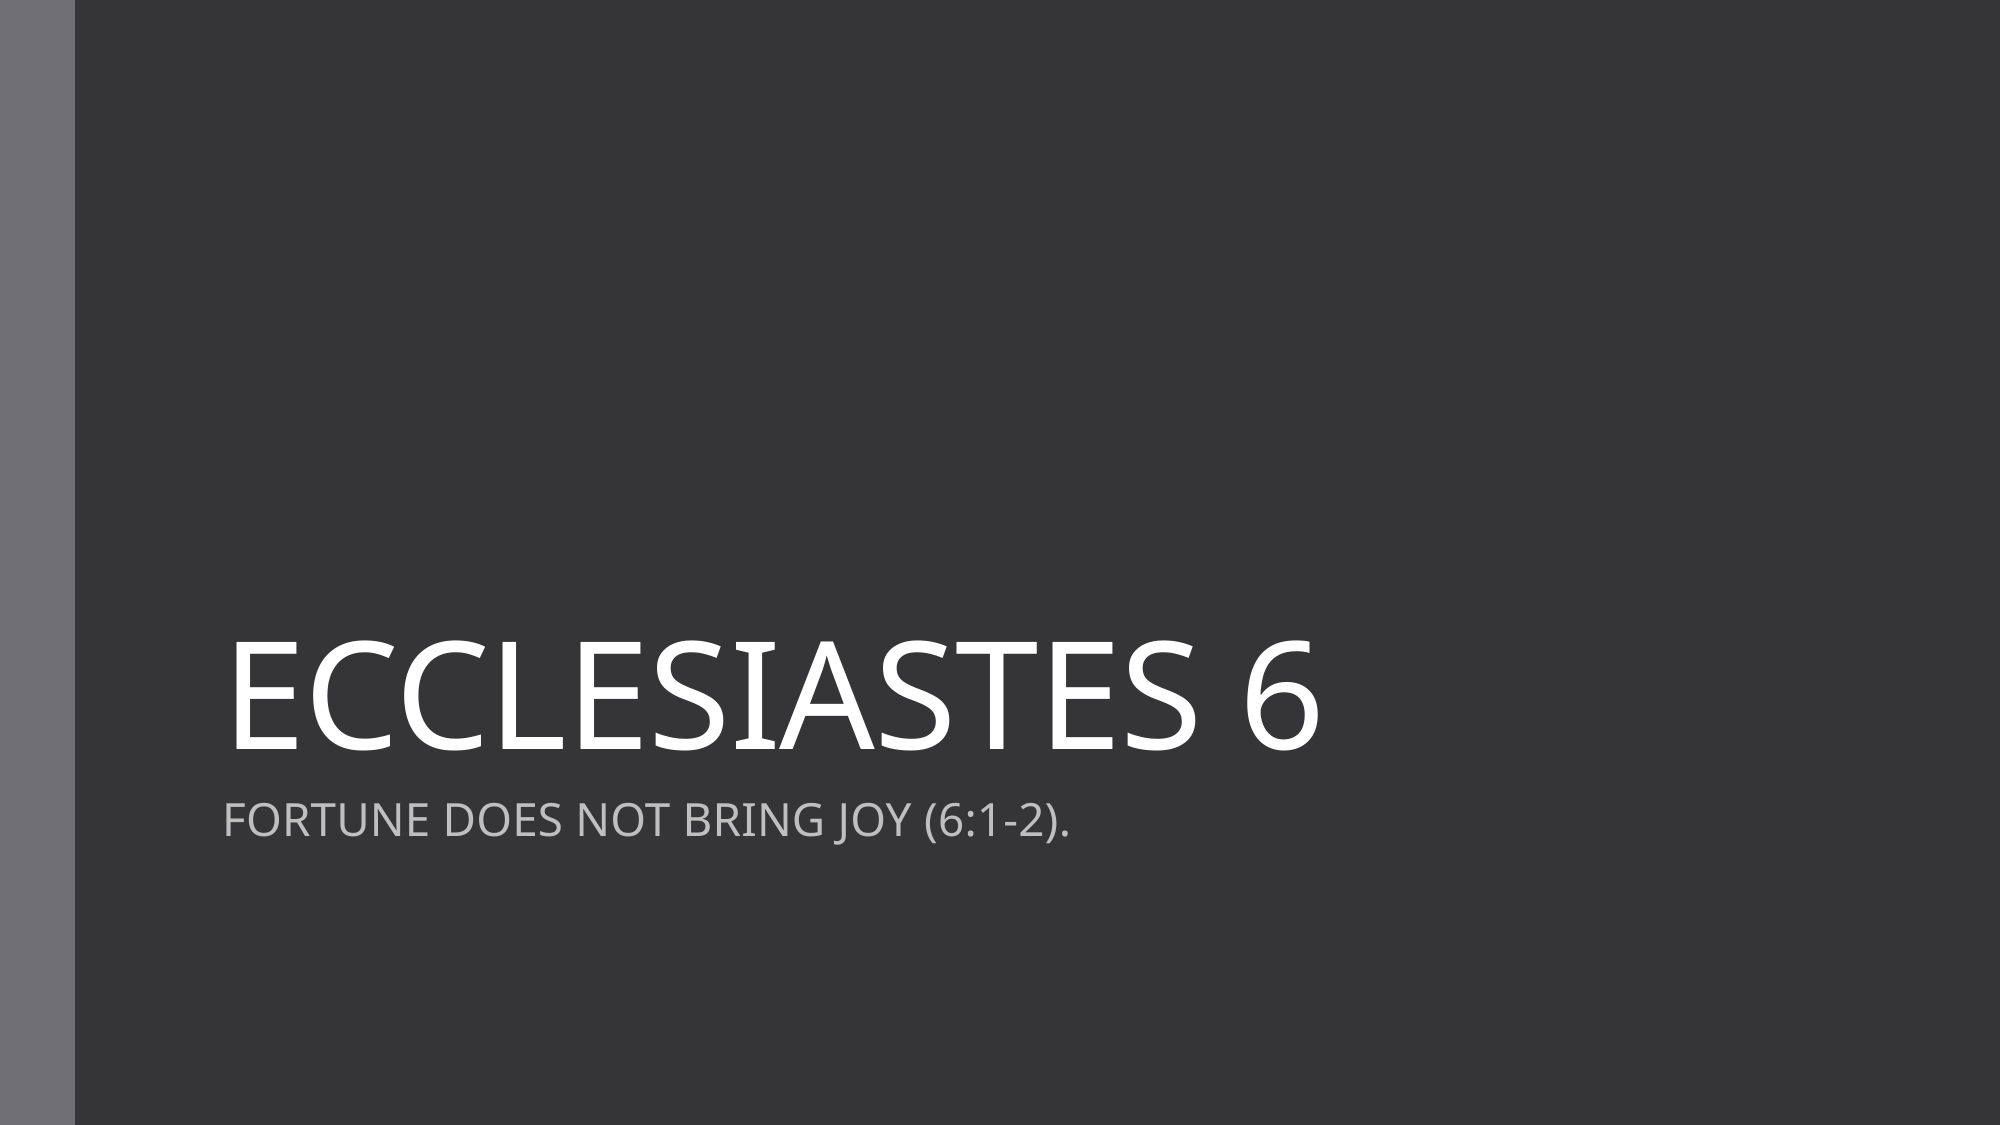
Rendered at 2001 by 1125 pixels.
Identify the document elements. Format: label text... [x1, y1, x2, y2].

subtitle FORTUNE DOES NOT BRING JOY (6:1-2). [206, 787, 1752, 1066]
title ECCLESIASTES 6 [206, 124, 1752, 787]
